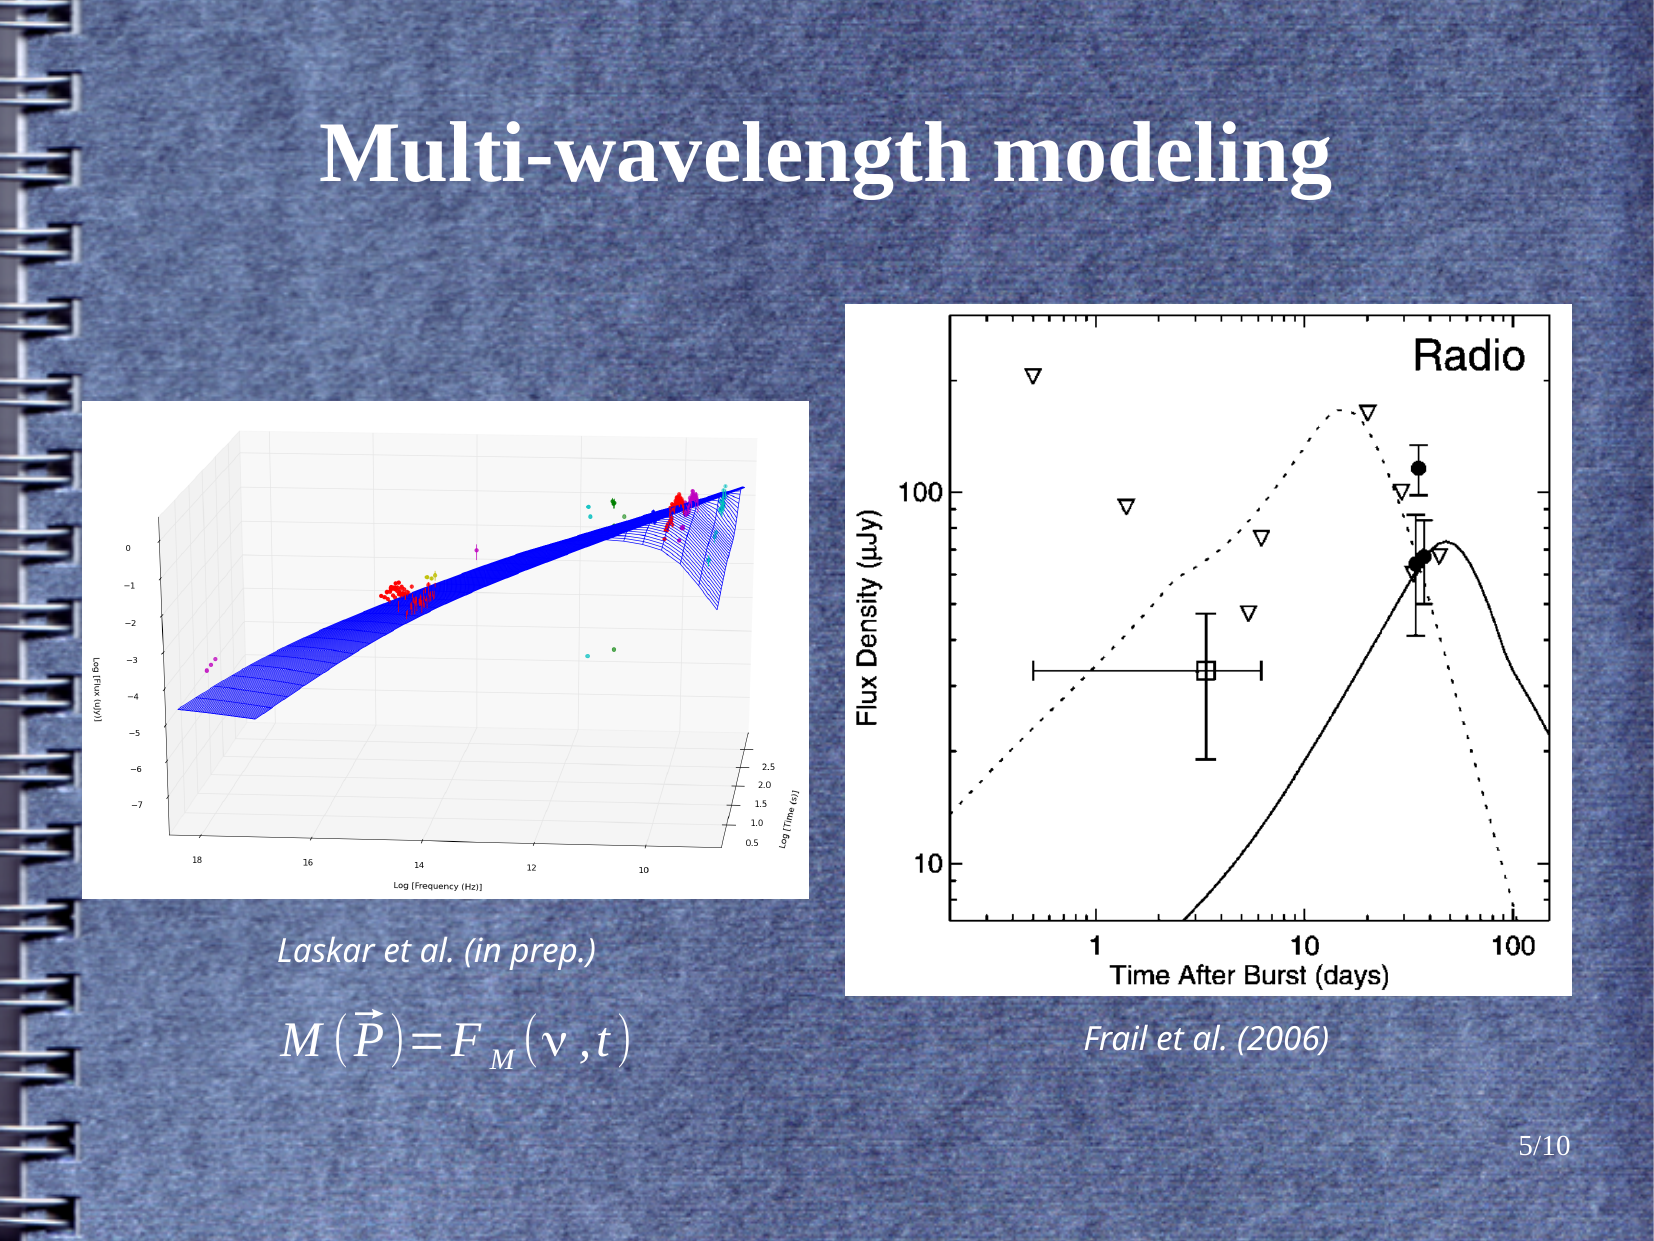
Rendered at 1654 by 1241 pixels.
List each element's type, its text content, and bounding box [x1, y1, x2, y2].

title Multi-wavelength modeling [82, 49, 1571, 257]
chart [269, 1006, 640, 1076]
text_box Frail et al. (2006) [1068, 1007, 1519, 1066]
text_box Laskar et al. (in prep.) [262, 919, 713, 979]
picture [0, 0, 1654, 1241]
